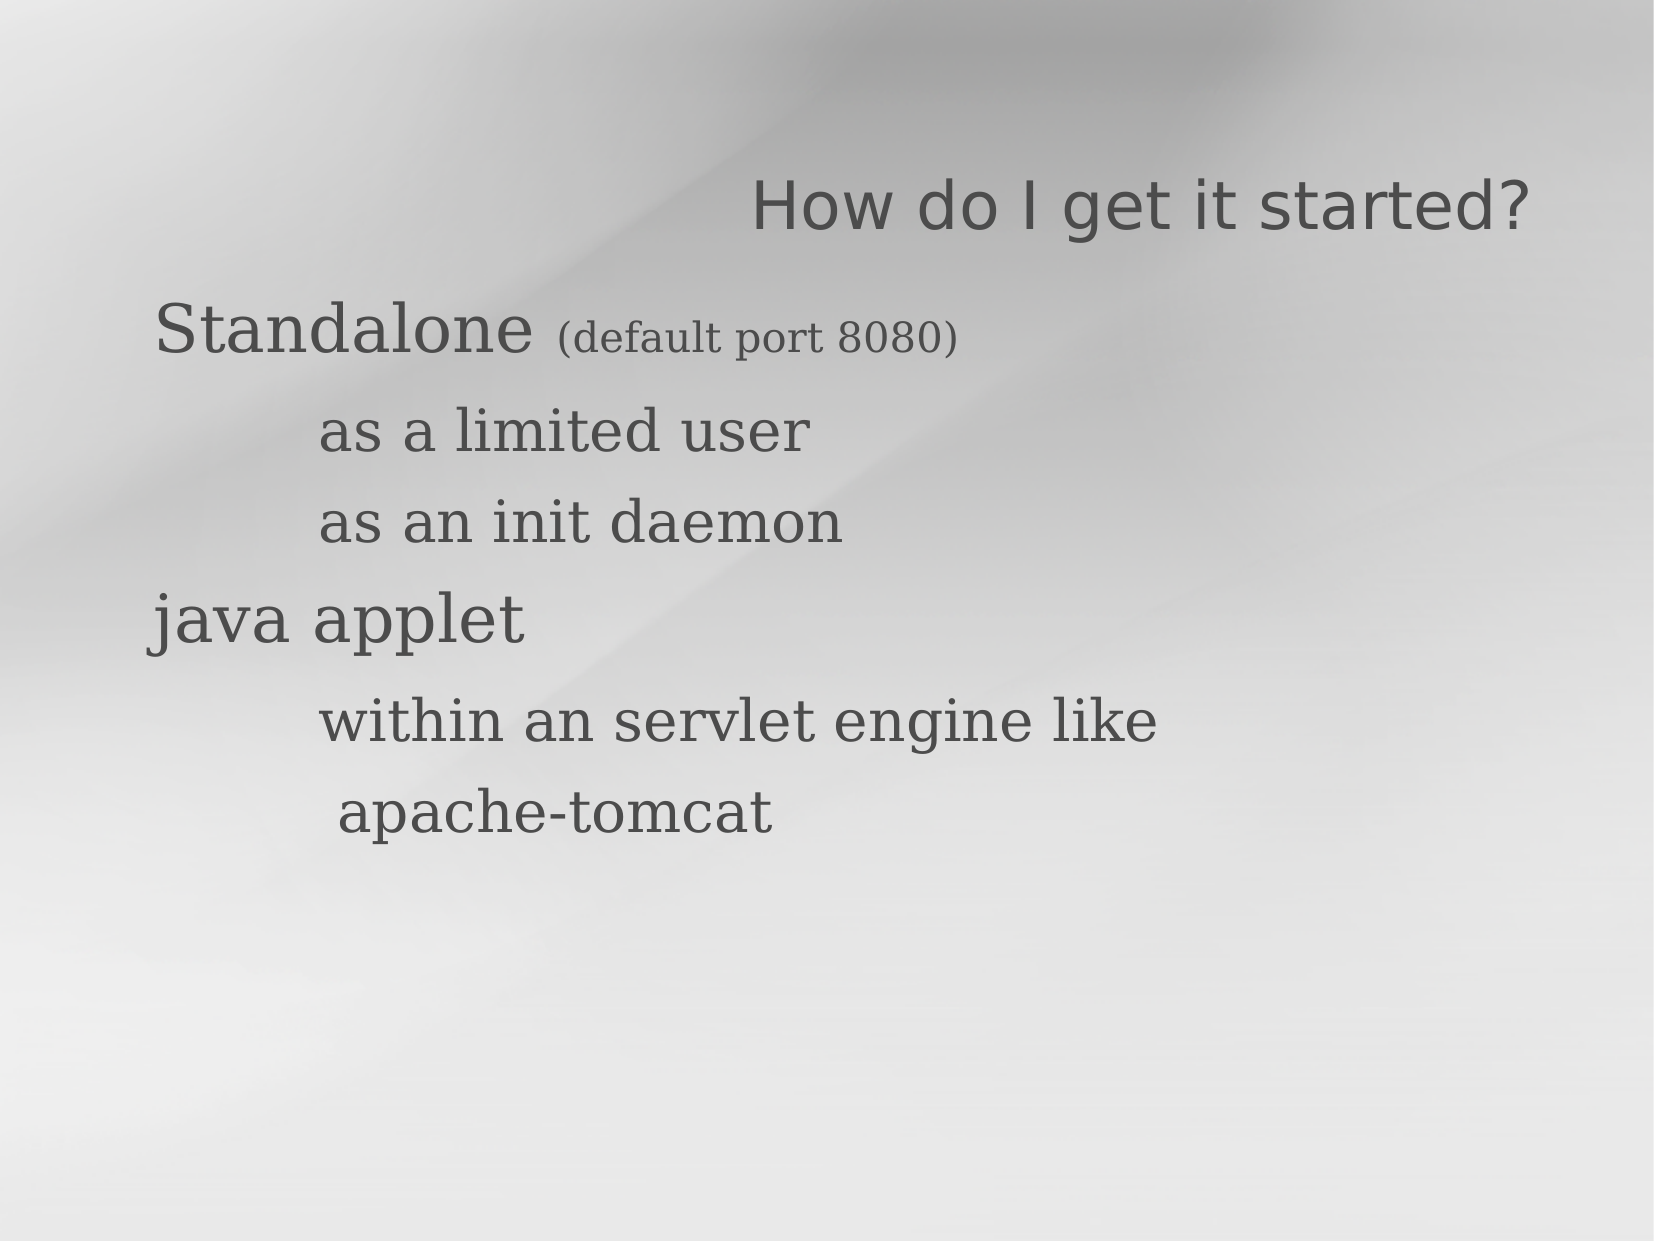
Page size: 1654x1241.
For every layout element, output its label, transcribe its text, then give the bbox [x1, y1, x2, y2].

picture [0, 0, 1654, 1241]
title How do I get it started? [121, 110, 1534, 290]
list Standalone (default port 8080) as a limited user as an init daemon java applet within an servlet engine like apache-tomcat [82, 290, 1571, 1109]
